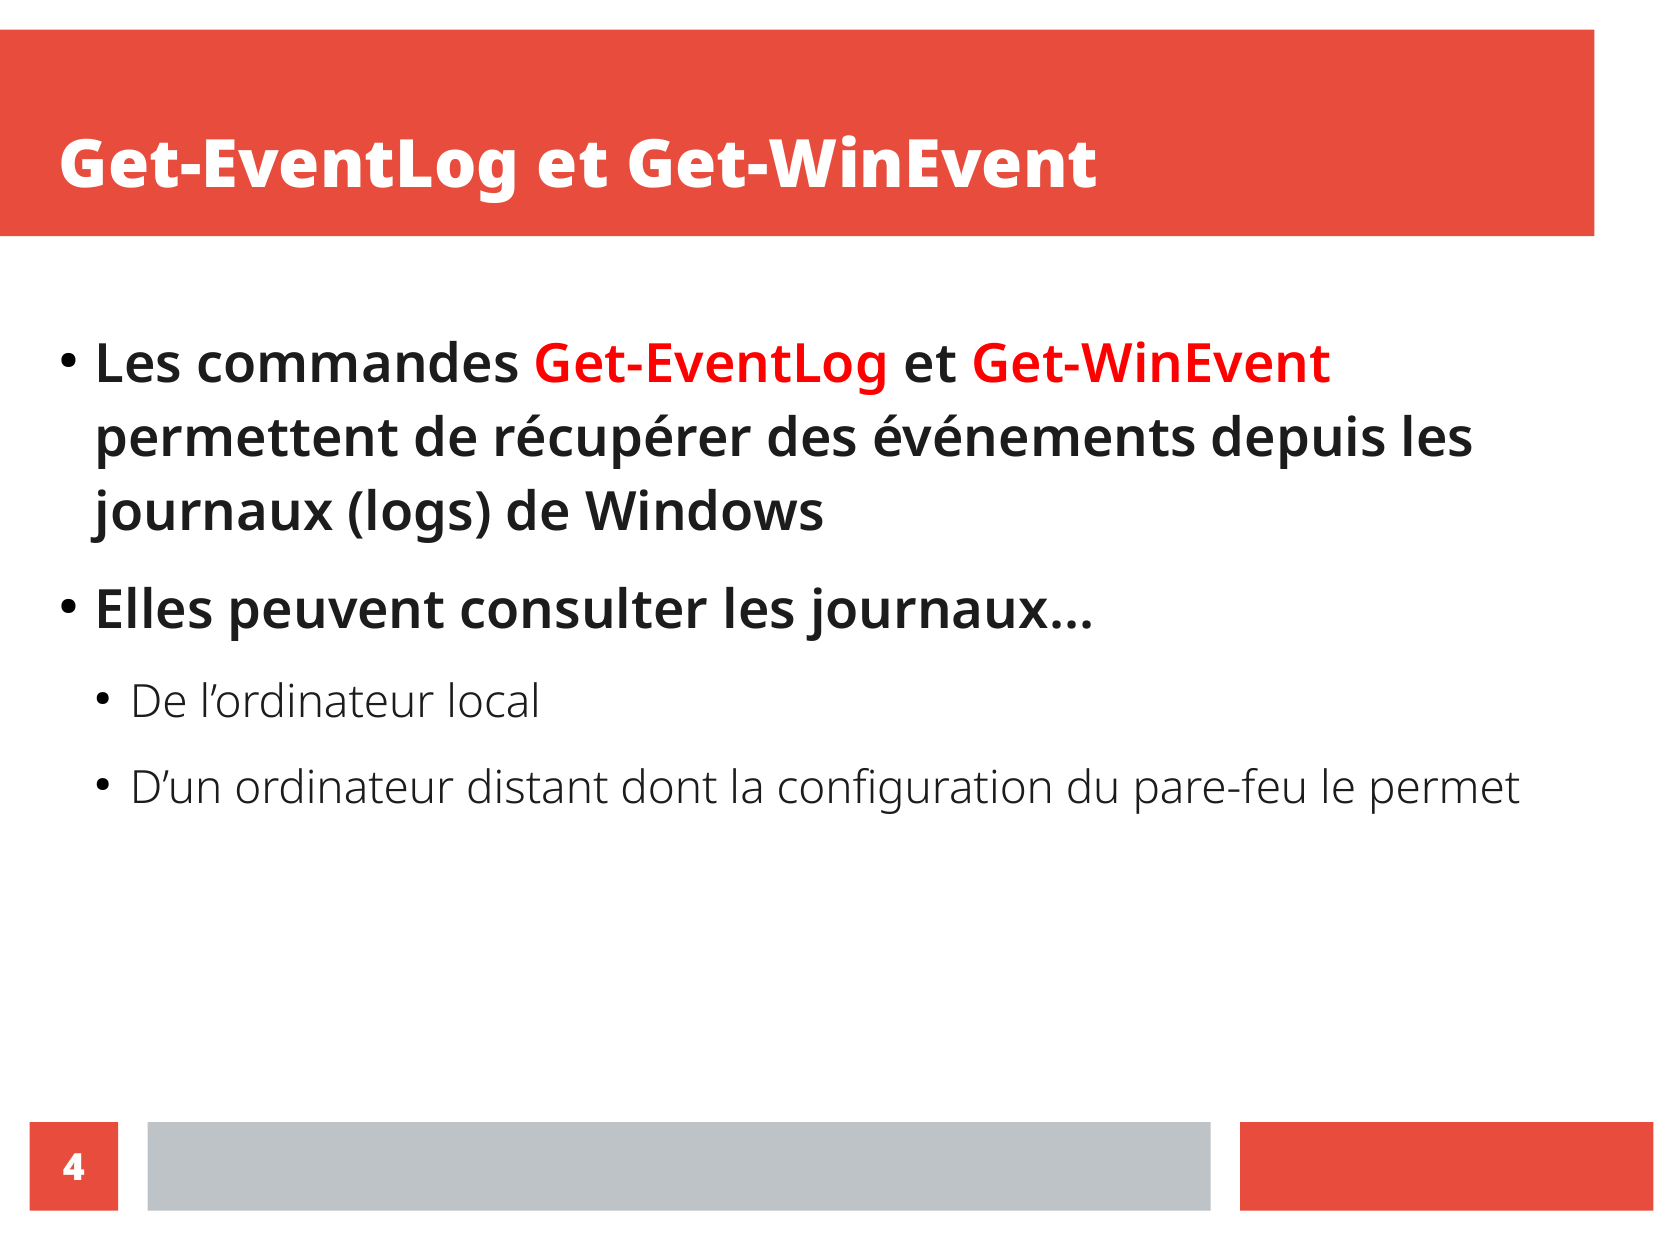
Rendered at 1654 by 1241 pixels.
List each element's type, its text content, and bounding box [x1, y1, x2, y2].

title Get-EventLog et Get-WinEvent [59, 59, 1595, 207]
list Les commandes Get-EventLog et Get-WinEvent permettent de récupérer des événements depuis les journaux (logs) de Windows Elles peuvent consulter les journaux... De l’ordinateur local D’un ordinateur distant dont la configuration du pare-feu le permet [59, 324, 1565, 1093]
